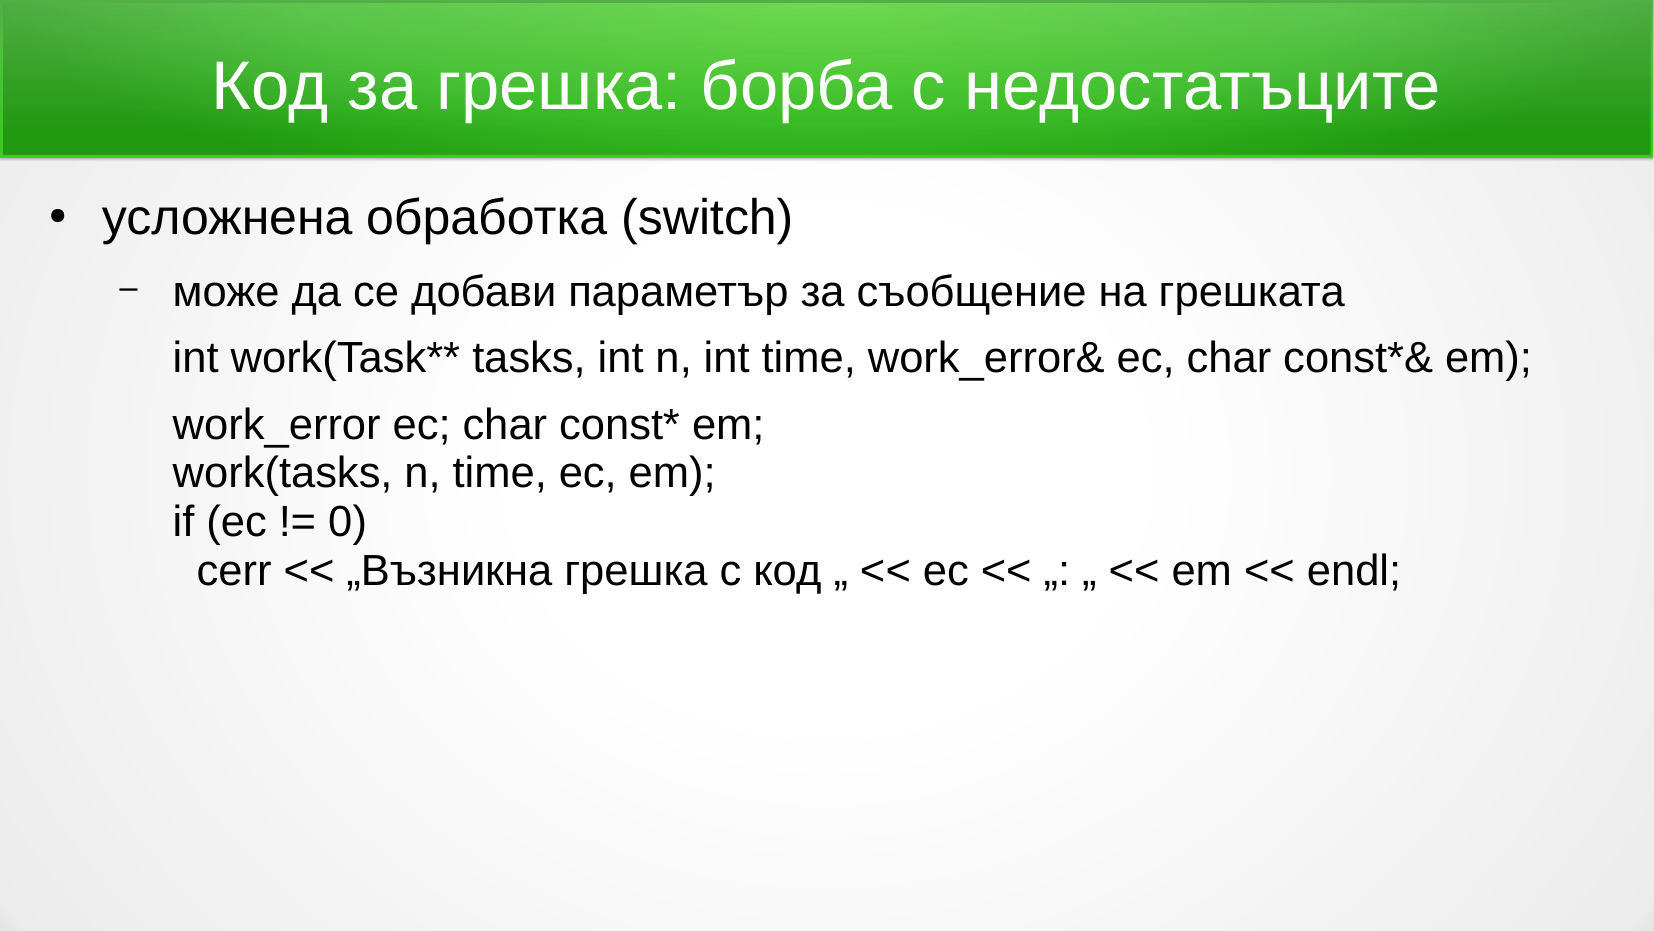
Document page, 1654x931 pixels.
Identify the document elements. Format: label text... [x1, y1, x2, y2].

list усложнена обработка (switch) може да се добави параметър за съобщение на грешката int work(Task** tasks, int n, int time, work_error& ec, char const*& em); work_error ec; char const* em; work(tasks, n, time, ec, em); if (ec != 0) cerr << „Възникна грешка с код „ << ec << „: „ << em << endl; [31, 188, 1619, 910]
title Код за грешка: борба с недостатъците [82, 37, 1571, 135]
